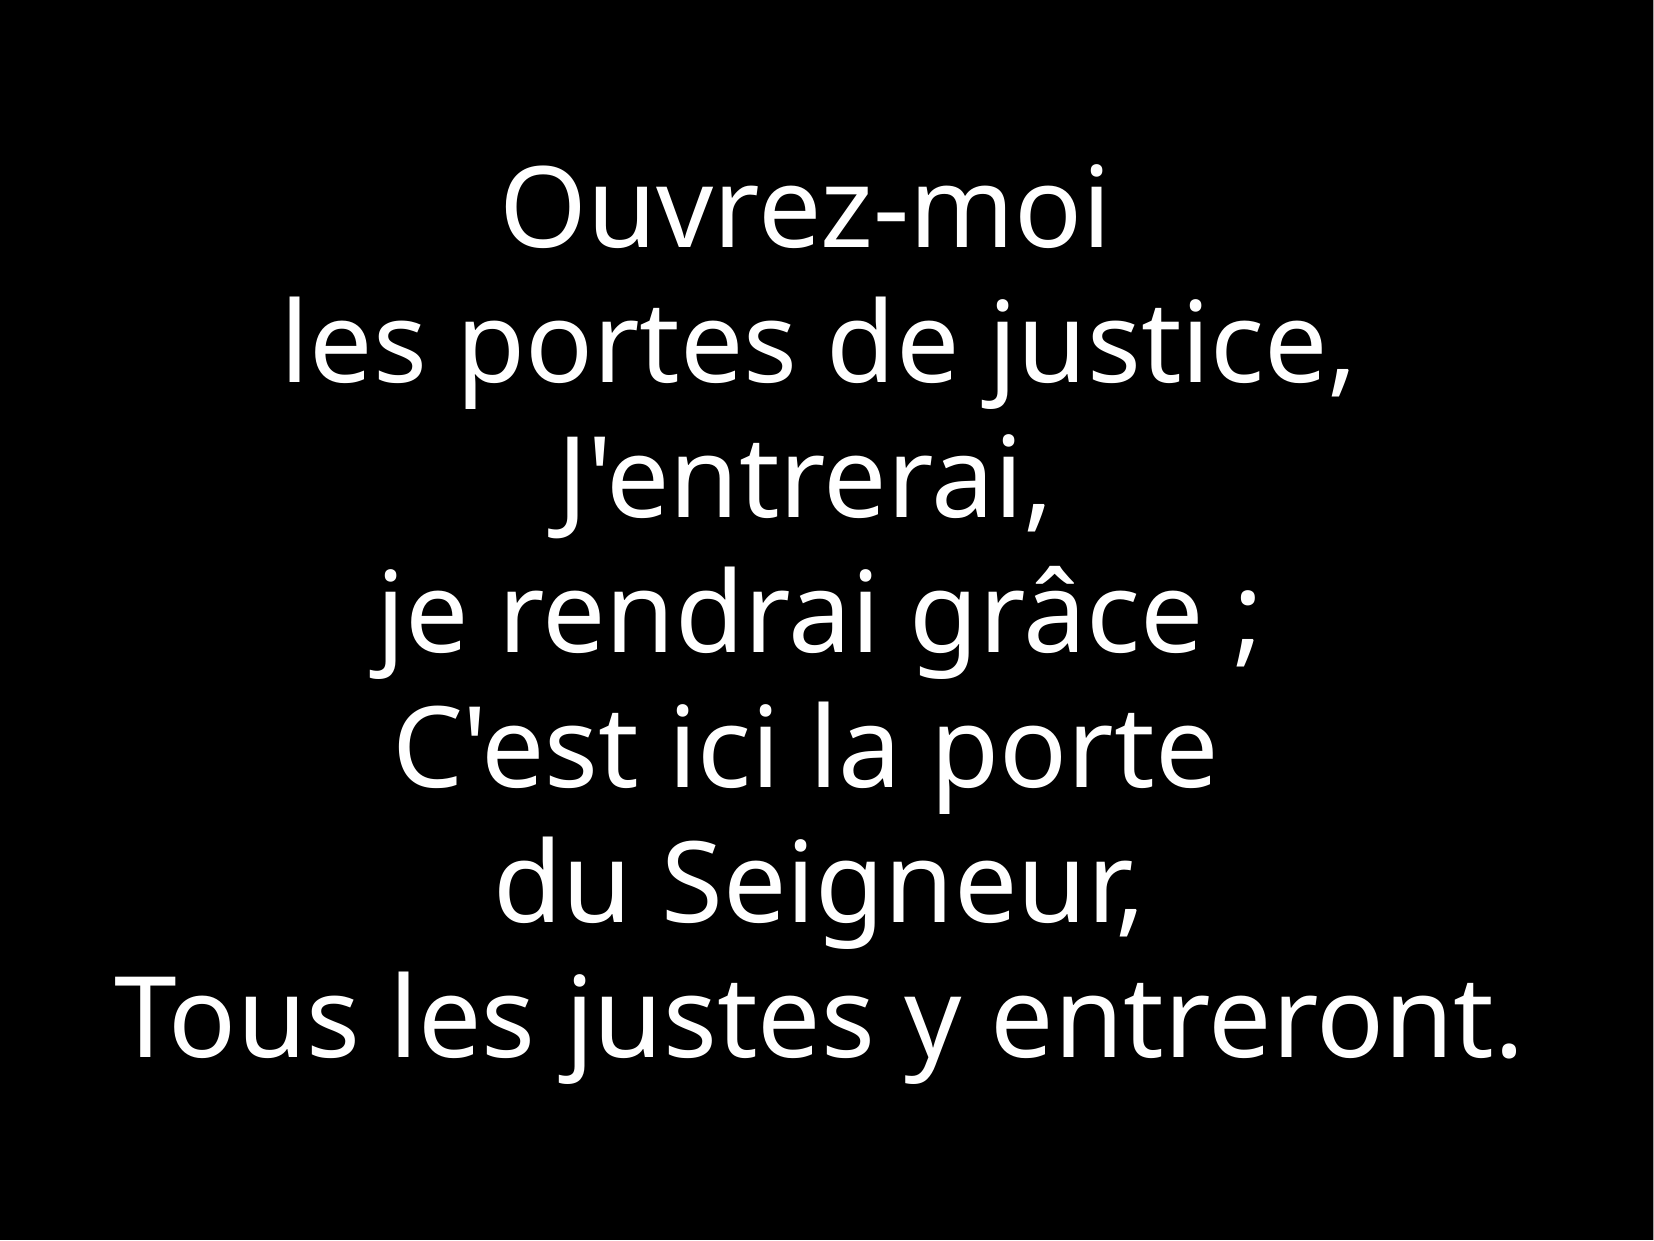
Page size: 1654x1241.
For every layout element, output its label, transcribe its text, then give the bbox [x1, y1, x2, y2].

text_box Ouvrez-moi les portes de justice, J'entrerai, je rendrai grâce ; C'est ici la porte du Seigneur, Tous les justes y entreront. [32, 138, 1609, 717]
